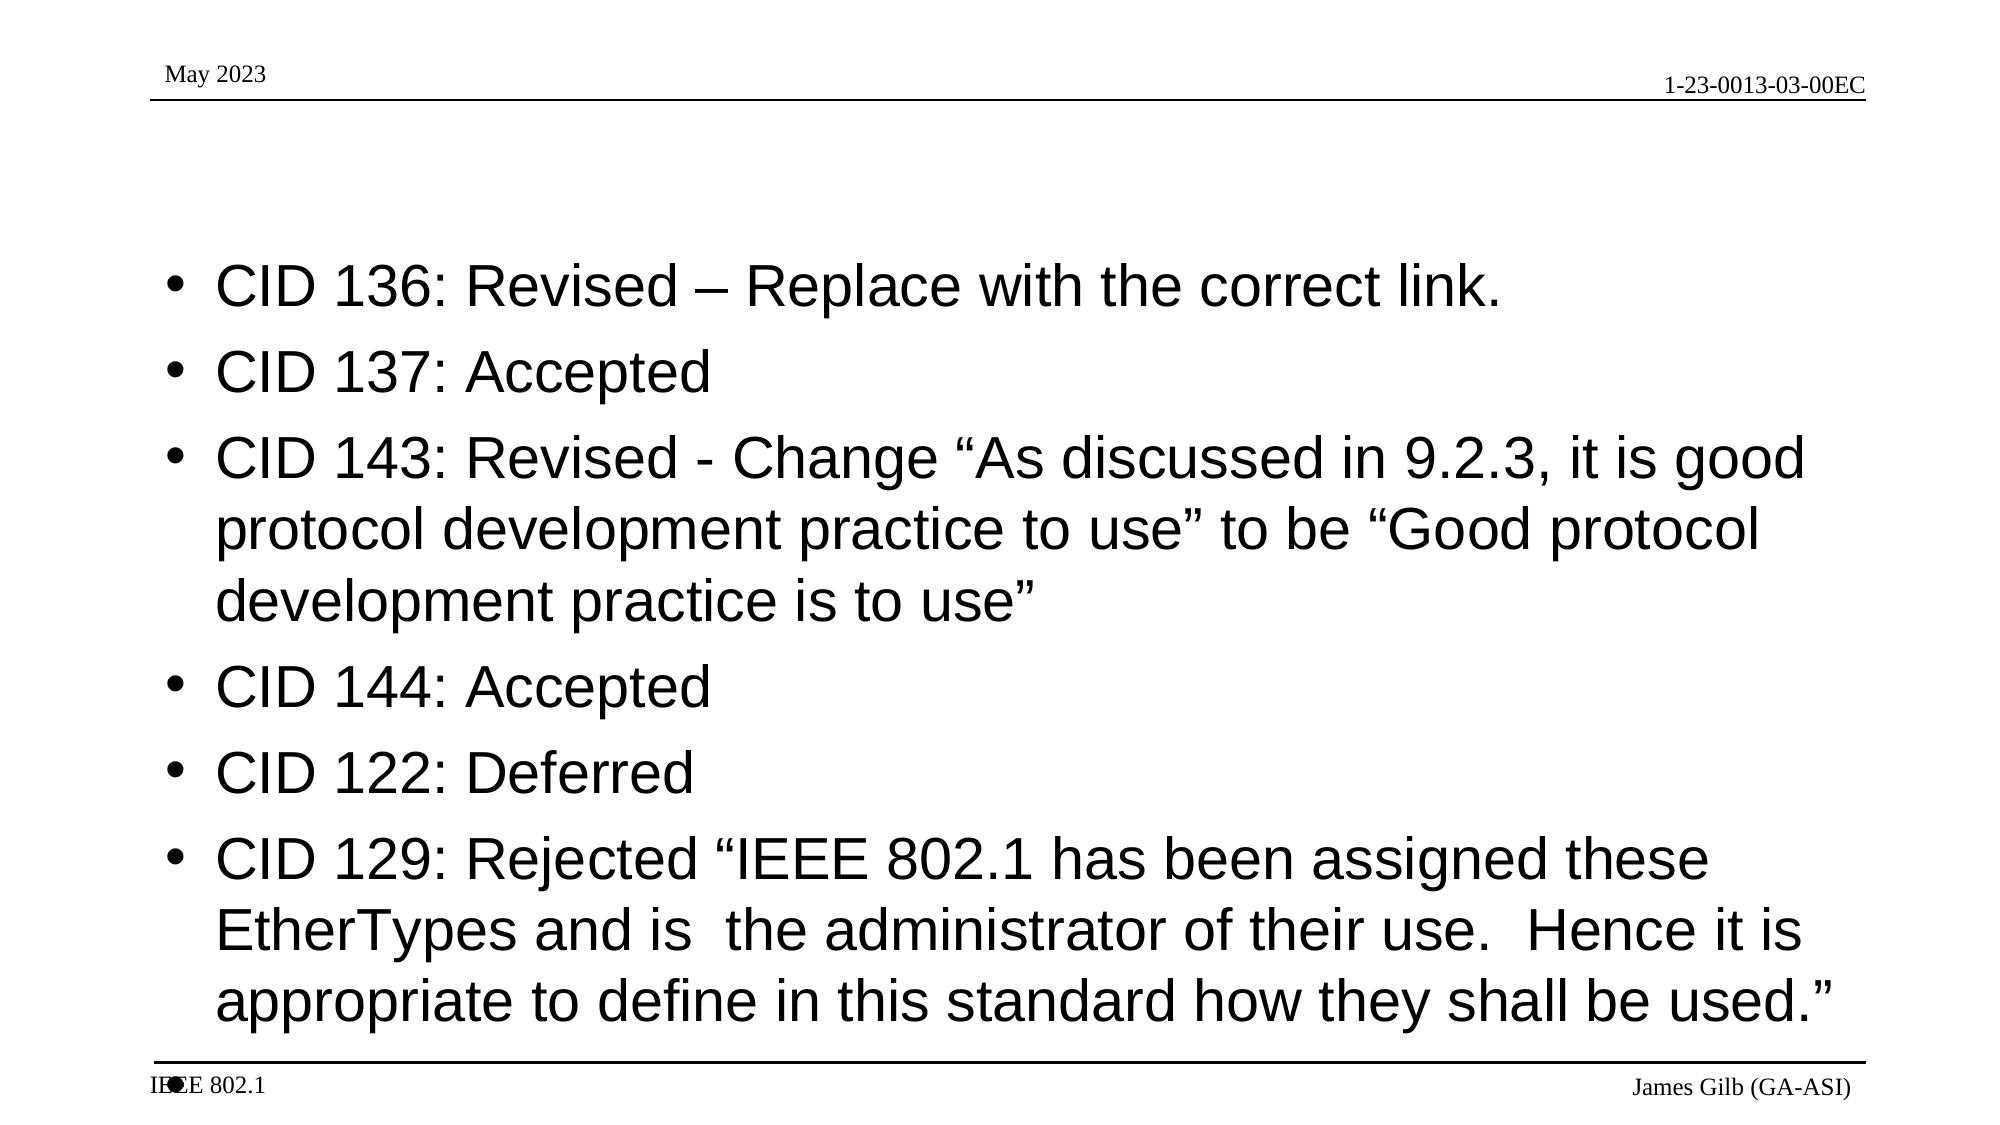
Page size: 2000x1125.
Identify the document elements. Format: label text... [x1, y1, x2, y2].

list CID 136: Revised – Replace with the correct link. CID 137: Accepted CID 143: Revised - Change “As discussed in 9.2.3, it is good protocol development practice to use” to be “Good protocol development practice is to use” CID 144: Accepted CID 122: Deferred CID 129: Rejected “IEEE 802.1 has been assigned these EtherTypes and is the administrator of their use. Hence it is appropriate to define in this standard how they shall be used.” [149, 239, 1900, 1051]
